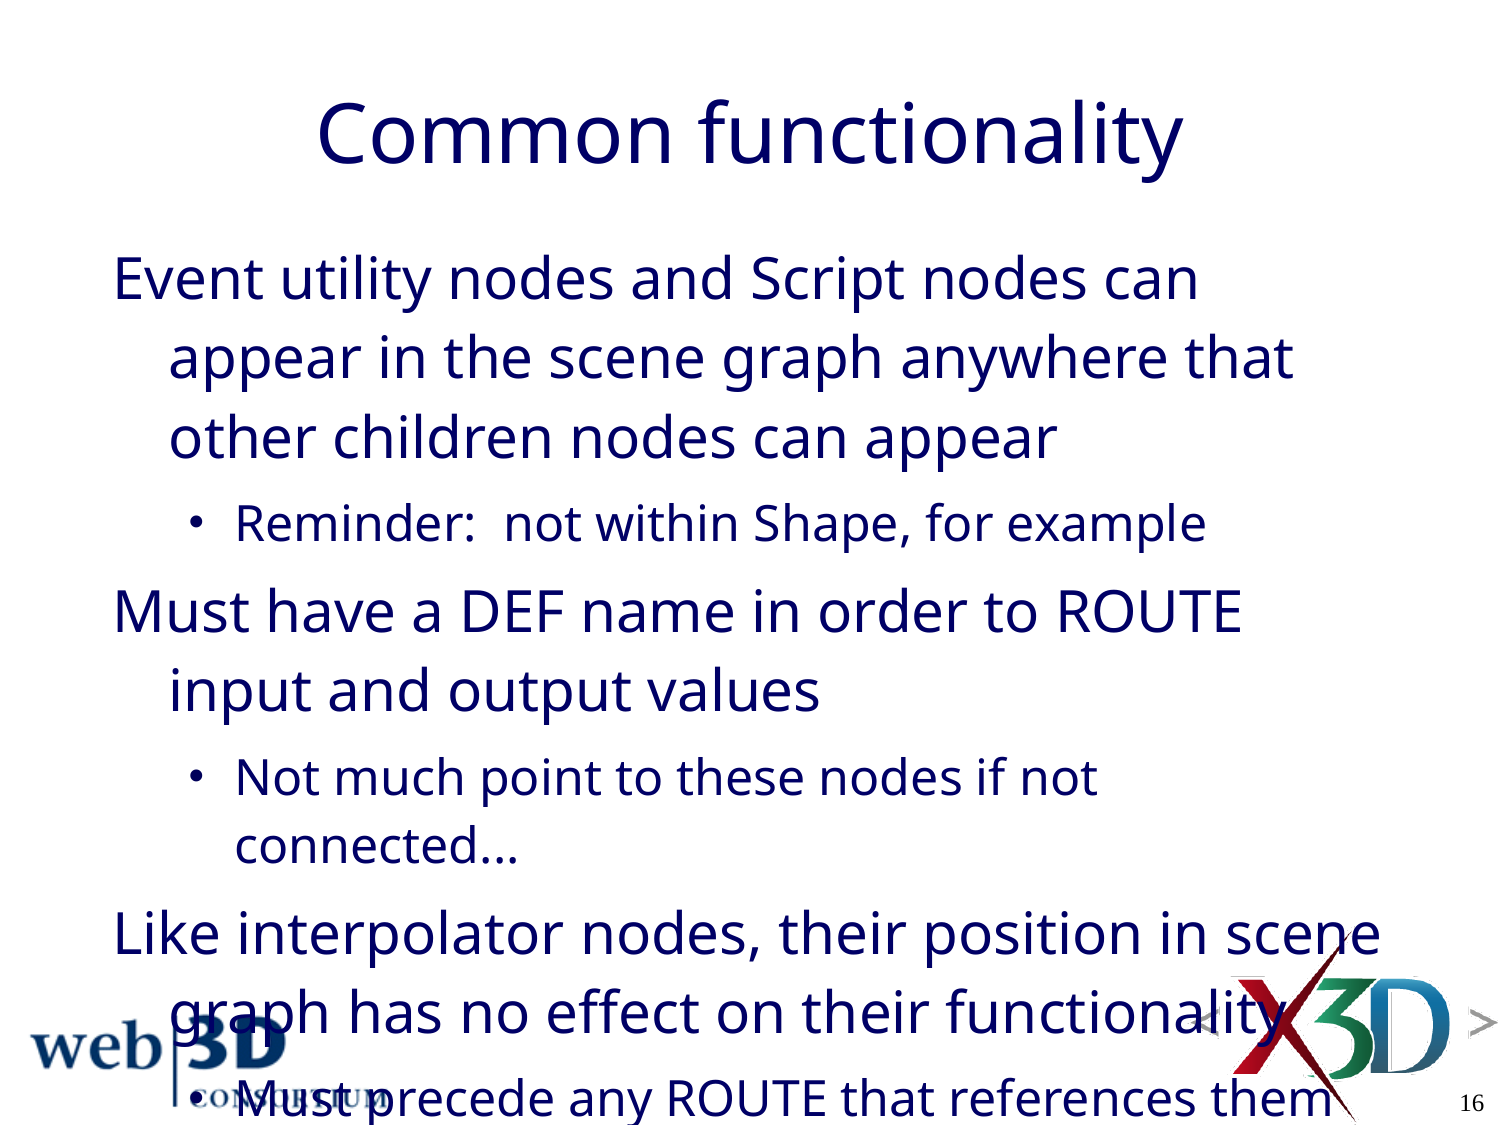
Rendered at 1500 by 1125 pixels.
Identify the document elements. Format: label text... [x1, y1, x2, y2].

list Event utility nodes and Script nodes can appear in the scene graph anywhere that other children nodes can appear Reminder: not within Shape, for example Must have a DEF name in order to ROUTE input and output values Not much point to these nodes if not connected... Like interpolator nodes, their position in scene graph has no effect on their functionality Must precede any ROUTE that references them [112, 237, 1388, 986]
picture [1187, 1018, 1196, 1029]
picture [12, 998, 413, 1118]
title Common functionality [112, 44, 1388, 218]
picture [1187, 926, 1500, 1125]
picture [374, 1092, 388, 1113]
picture [1187, 1005, 1196, 1015]
